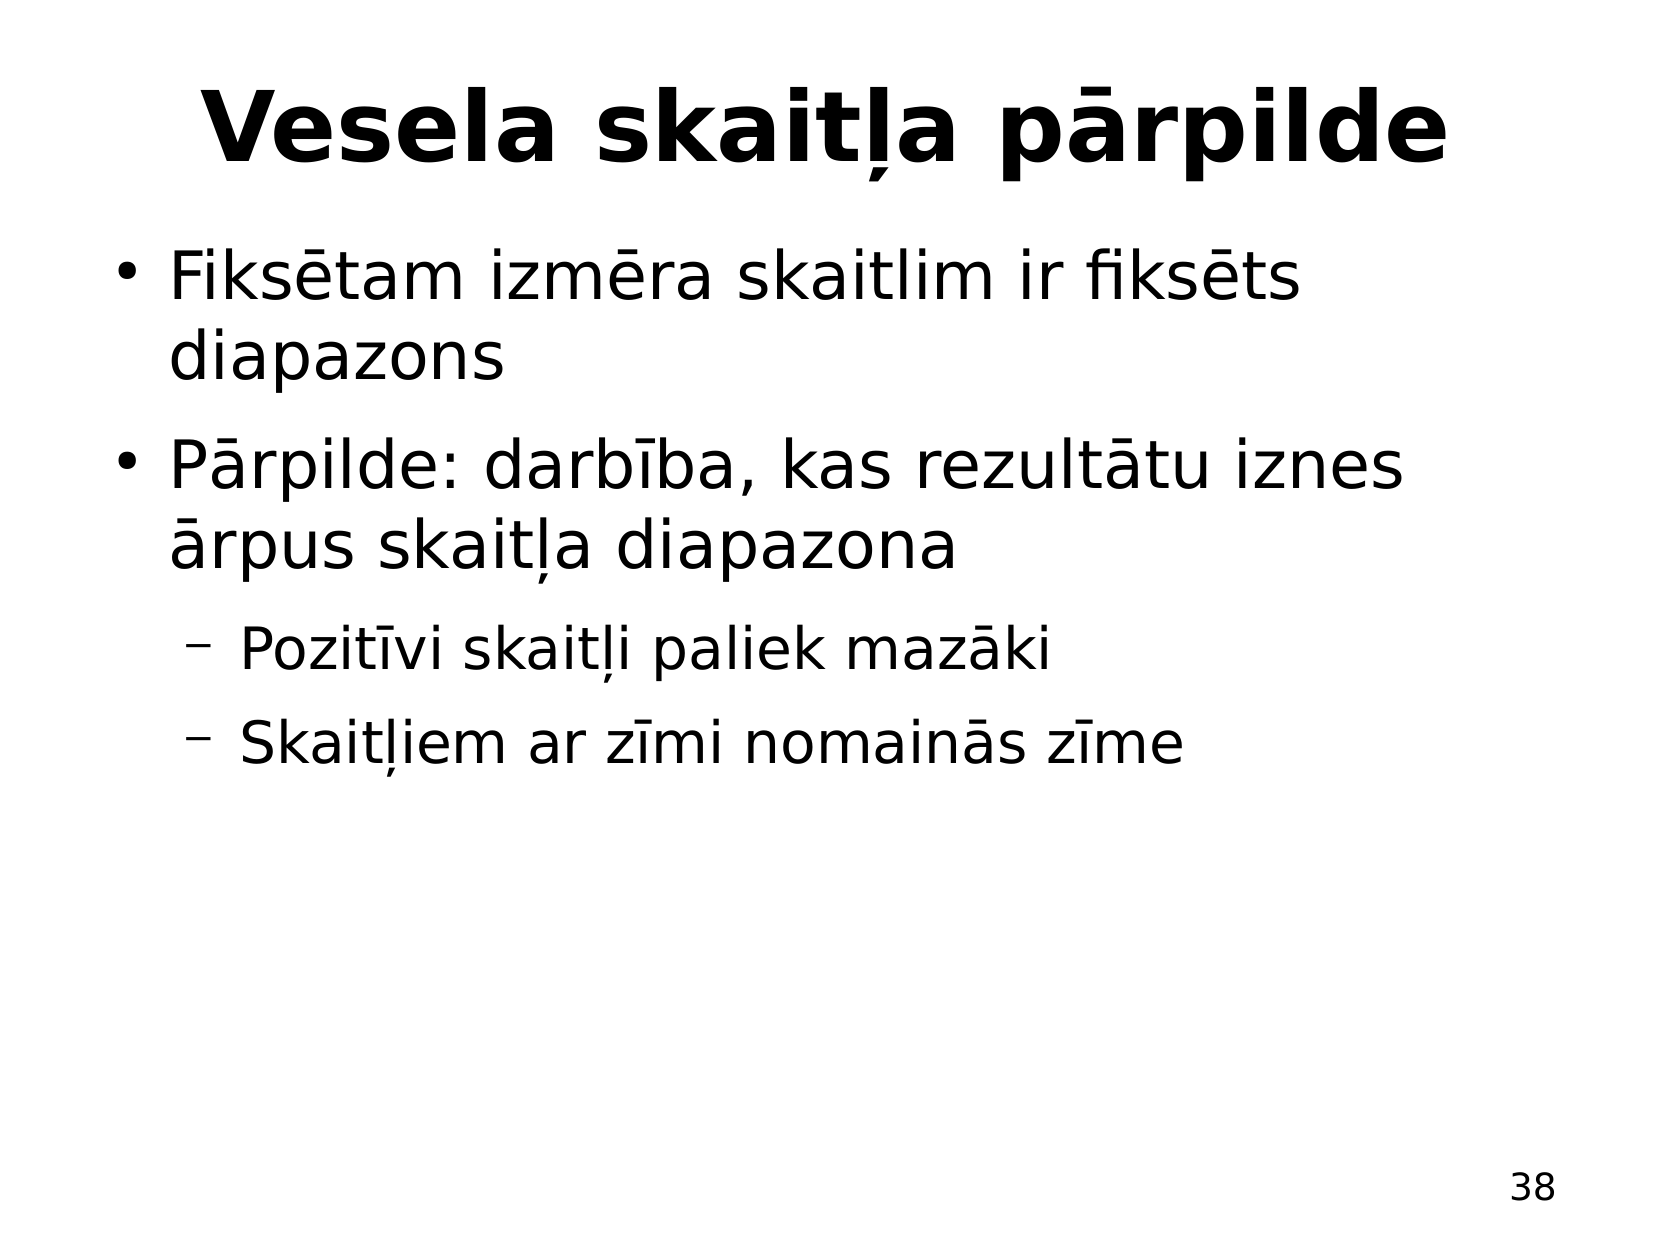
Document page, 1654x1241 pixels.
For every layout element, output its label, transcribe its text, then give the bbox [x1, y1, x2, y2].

list Fiksētam izmēra skaitlim ir fiksēts diapazons Pārpilde: darbība, kas rezultātu iznes ārpus skaitļa diapazona Pozitīvi skaitļi paliek mazāki Skaitļiem ar zīmi nomainās zīme [82, 225, 1538, 1186]
title Vesela skaitļa pārpilde [82, 49, 1571, 196]
